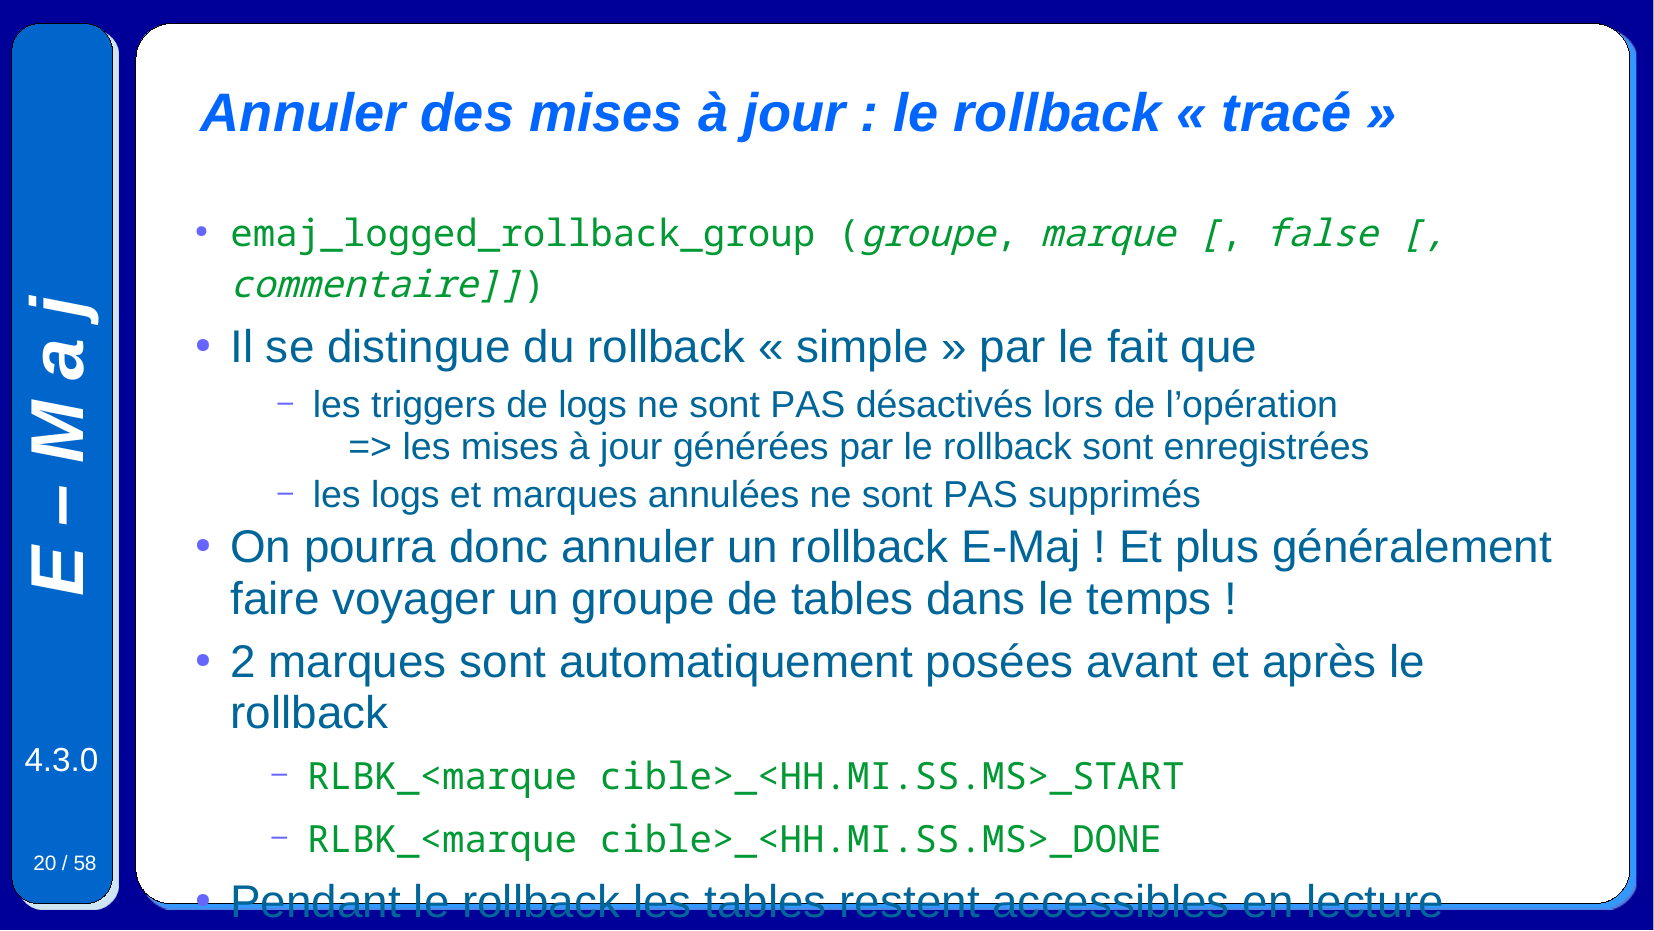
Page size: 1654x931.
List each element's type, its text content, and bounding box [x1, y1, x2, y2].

title Annuler des mises à jour : le rollback « tracé » [200, 34, 1575, 191]
list emaj_logged_rollback_group (groupe, marque [, false [, commentaire]]) Il se distingue du rollback « simple » par le fait que les triggers de logs ne sont PAS désactivés lors de l’opération => les mises à jour générées par le rollback sont enregistrées les logs et marques annulées ne sont PAS supprimés On pourra donc annuler un rollback E-Maj ! Et plus généralement faire voyager un groupe de tables dans le temps ! 2 marques sont automatiquement posées avant et après le rollback RLBK_<marque cible>_<HH.MI.SS.MS>_START RLBK_<marque cible>_<HH.MI.SS.MS>_DONE Pendant le rollback les tables restent accessibles en lecture [177, 206, 1587, 898]
